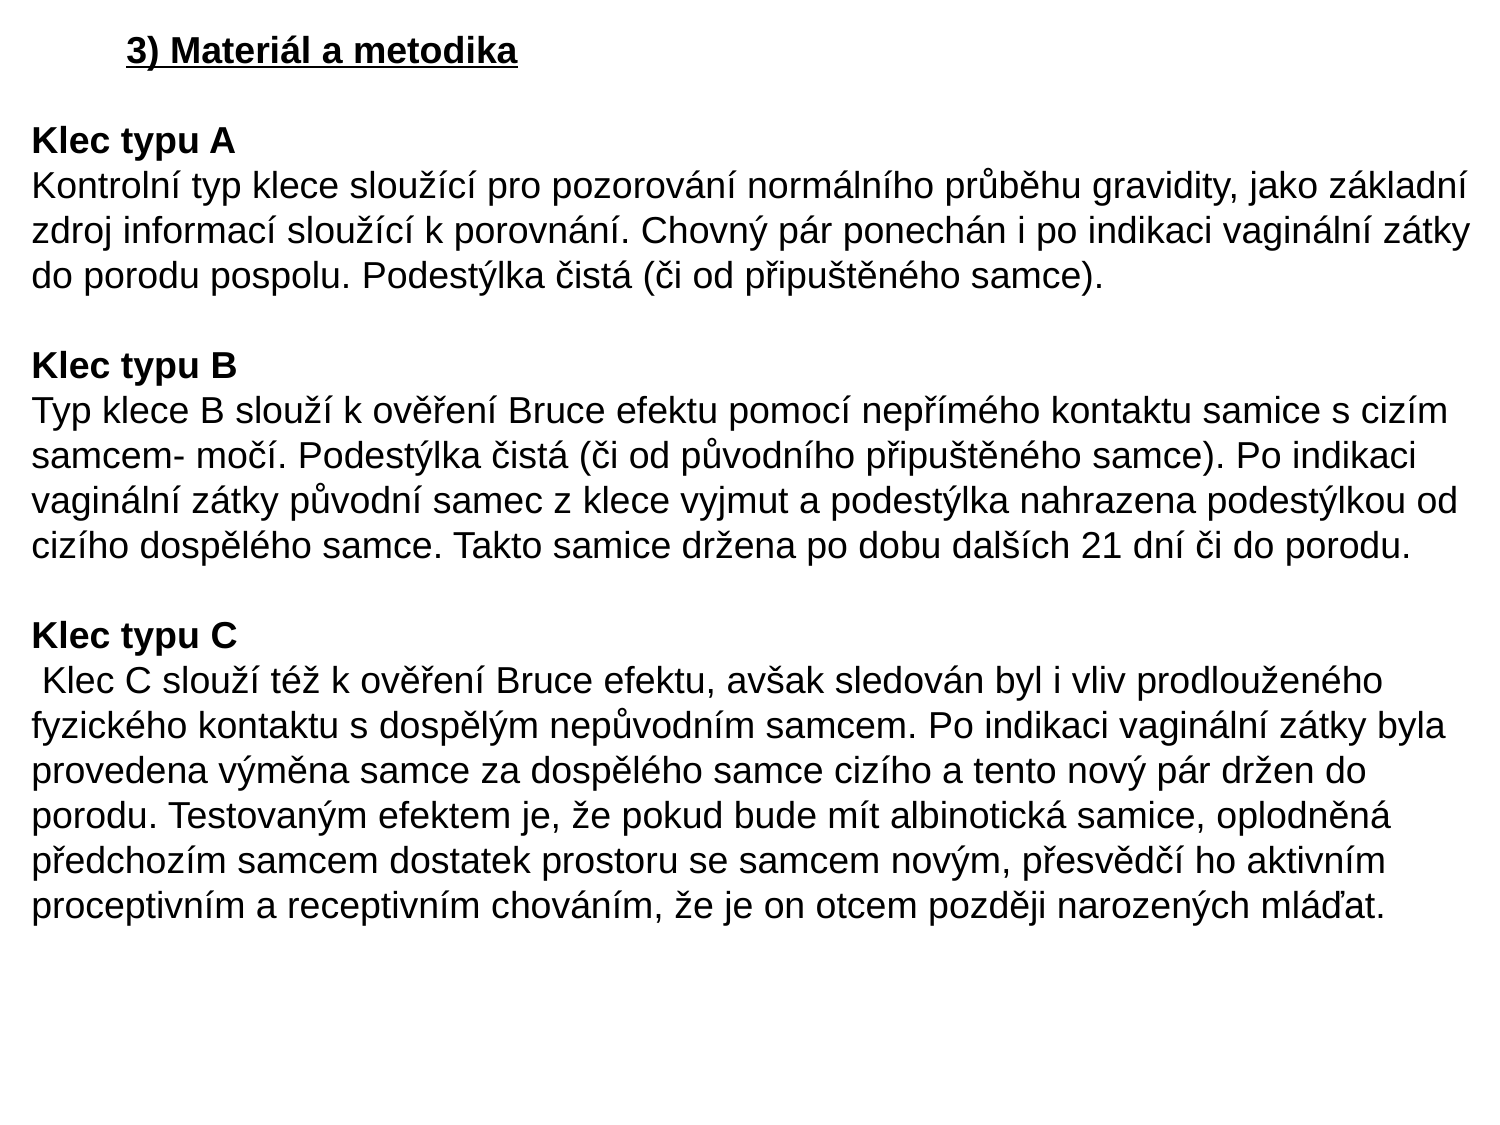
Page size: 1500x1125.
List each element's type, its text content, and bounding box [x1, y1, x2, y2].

text_box 3) Materiál a metodika Klec typu A Kontrolní typ klece sloužící pro pozorování normálního průběhu gravidity, jako základní zdroj informací sloužící k porovnání. Chovný pár ponechán i po indikaci vaginální zátky do porodu pospolu. Podestýlka čistá (či od připuštěného samce). Klec typu B Typ klece B slouží k ověření Bruce efektu pomocí nepřímého kontaktu samice s cizím samcem- močí. Podestýlka čistá (či od původního připuštěného samce). Po indikaci vaginální zátky původní samec z klece vyjmut a podestýlka nahrazena podestýlkou od cizího dospělého samce. Takto samice držena po dobu dalších 21 dní či do porodu. Klec typu C Klec C slouží též k ověření Bruce efektu, avšak sledován byl i vliv prodlouženého fyzického kontaktu s dospělým nepůvodním samcem. Po indikaci vaginální zátky byla provedena výměna samce za dospělého samce cizího a tento nový pár držen do porodu. Testovaným efektem je, že pokud bude mít albinotická samice, oplodněná předchozím samcem dostatek prostoru se samcem novým, přesvědčí ho aktivním proceptivním a receptivním chováním, že je on otcem později narozených mláďat. [16, 19, 1499, 989]
